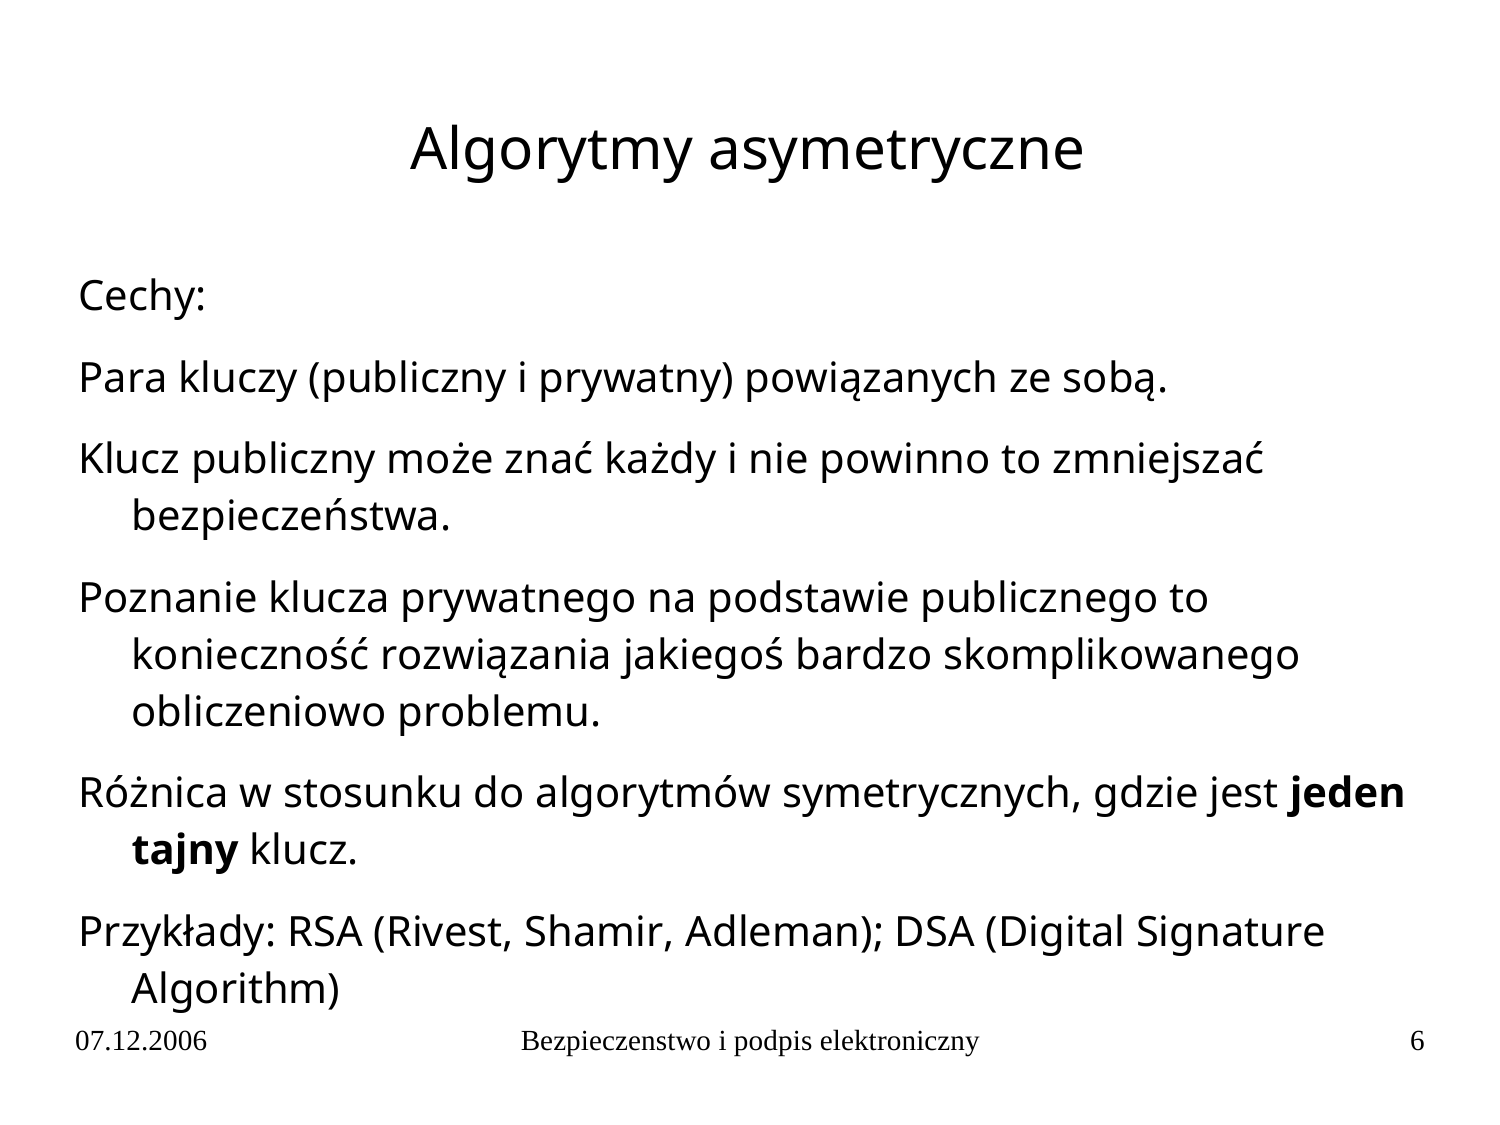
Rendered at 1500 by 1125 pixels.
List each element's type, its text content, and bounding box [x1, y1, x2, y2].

title Algorytmy asymetryczne [59, 88, 1437, 205]
list Cechy: Para kluczy (publiczny i prywatny) powiązanych ze sobą. Klucz publiczny może znać każdy i nie powinno to zmniejszać bezpieczeństwa. Poznanie klucza prywatnego na podstawie publicznego to konieczność rozwiązania jakiegoś bardzo skomplikowanego obliczeniowo problemu. Różnica w stosunku do algorytmów symetrycznych, gdzie jest jeden tajny klucz. Przykłady: RSA (Rivest, Shamir, Adleman); DSA (Digital Signature Algorithm) [60, 265, 1447, 955]
